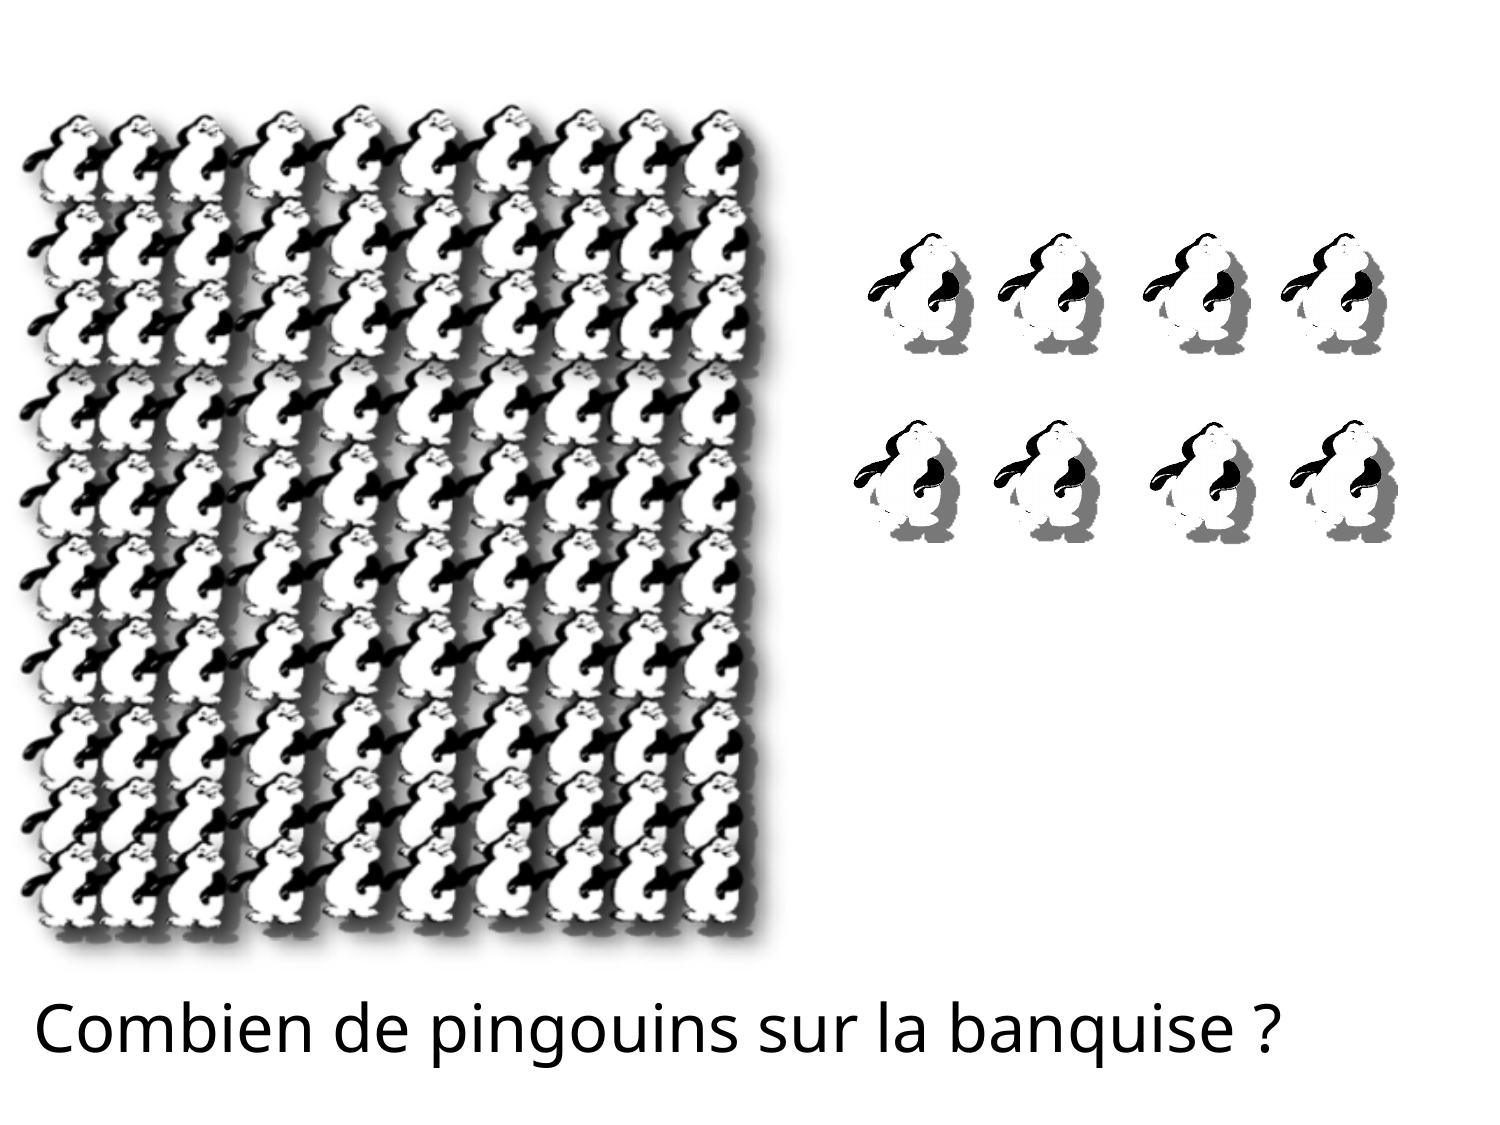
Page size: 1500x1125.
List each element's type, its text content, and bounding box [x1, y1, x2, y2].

picture [0, 86, 790, 967]
picture [1289, 419, 1382, 527]
picture [997, 232, 1090, 341]
text_box Combien de pingouins sur la banquise ? [18, 978, 1300, 1073]
picture [993, 419, 1086, 527]
picture [853, 419, 945, 527]
picture [867, 232, 960, 341]
picture [1142, 232, 1235, 341]
picture [1280, 232, 1373, 341]
picture [1149, 421, 1241, 530]
